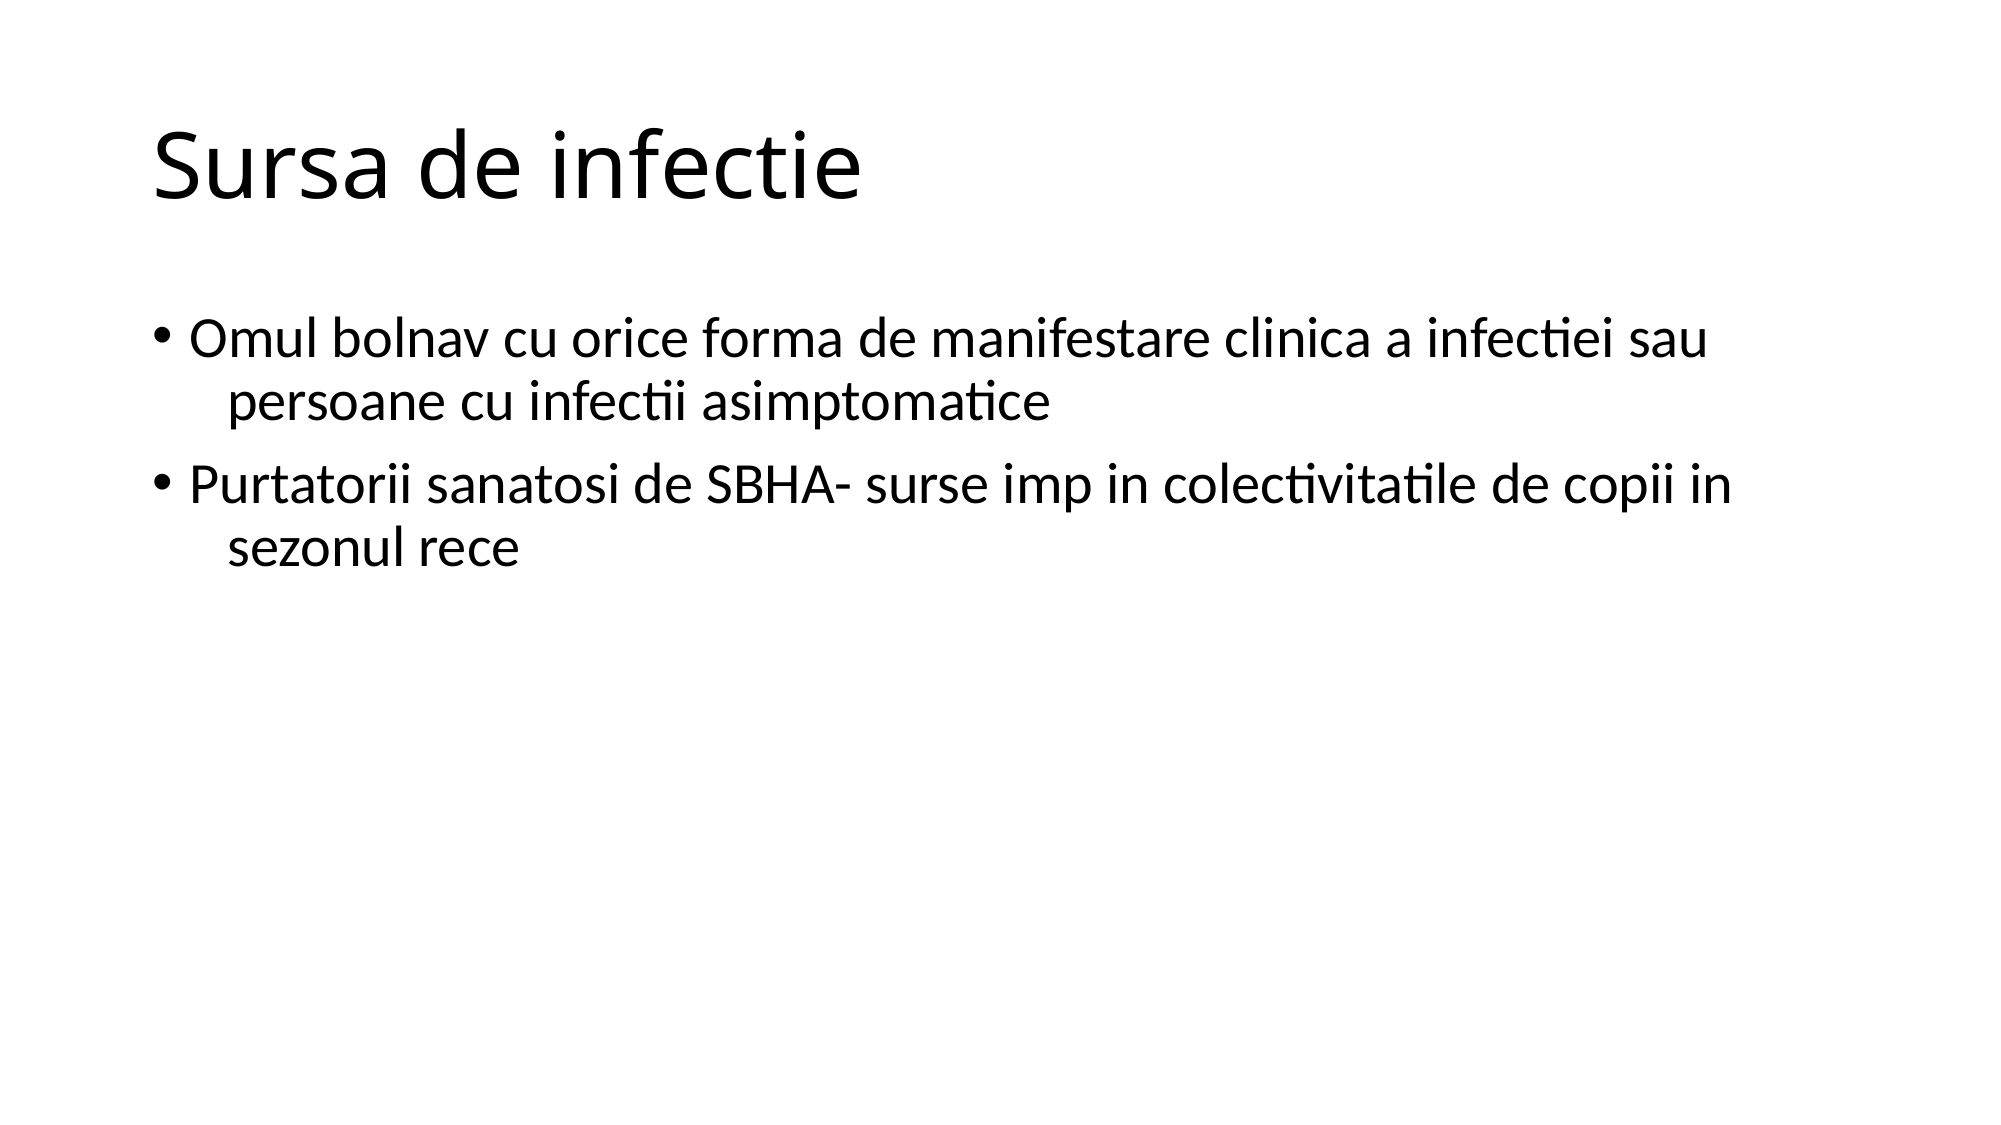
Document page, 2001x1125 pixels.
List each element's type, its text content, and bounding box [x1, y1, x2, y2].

list Omul bolnav cu orice forma de manifestare clinica a infectiei sau persoane cu infectii asimptomatice Purtatorii sanatosi de SBHA- surse imp in colectivitatile de copii in sezonul rece [137, 299, 1863, 1014]
title Sursa de infectie [137, 59, 1863, 278]
